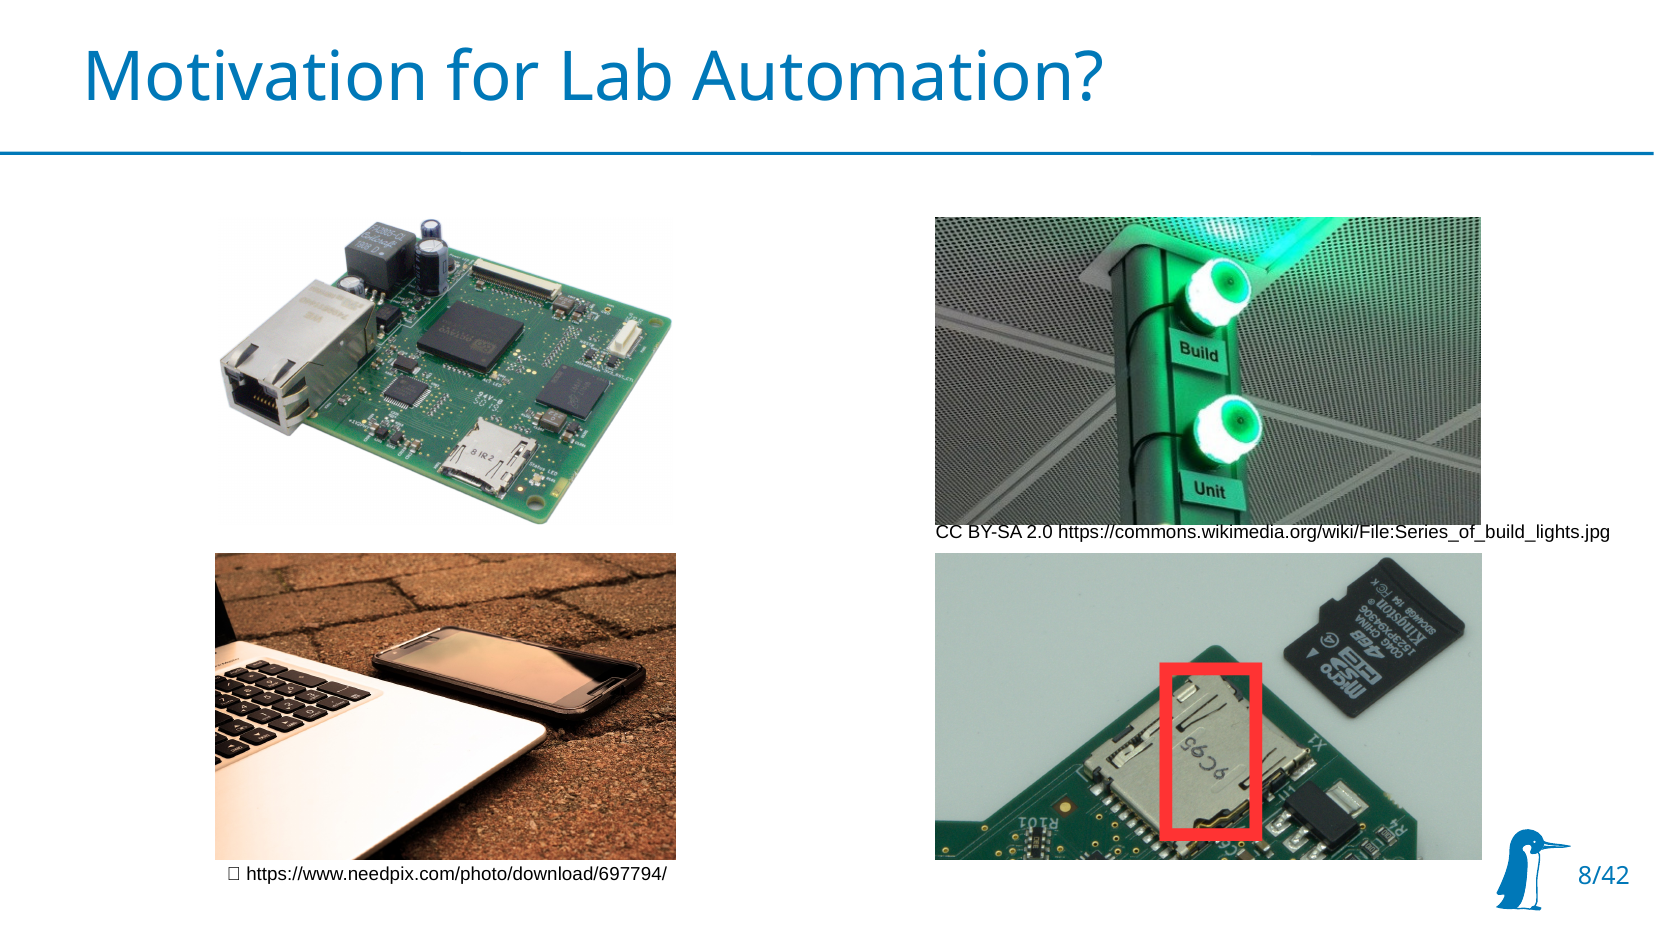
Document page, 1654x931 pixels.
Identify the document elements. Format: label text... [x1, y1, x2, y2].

text_box  https://www.needpix.com/photo/download/697794/ [212, 856, 686, 893]
picture [215, 553, 676, 856]
picture [935, 553, 1482, 860]
picture [935, 217, 1481, 513]
text_box  [1122, 566, 1402, 832]
text_box CC BY-SA 2.0 https://commons.wikimedia.org/wiki/File:Series_of_build_lights.jpg [920, 513, 1625, 550]
title Motivation for Lab Automation? [82, 30, 1571, 121]
picture [218, 217, 673, 525]
